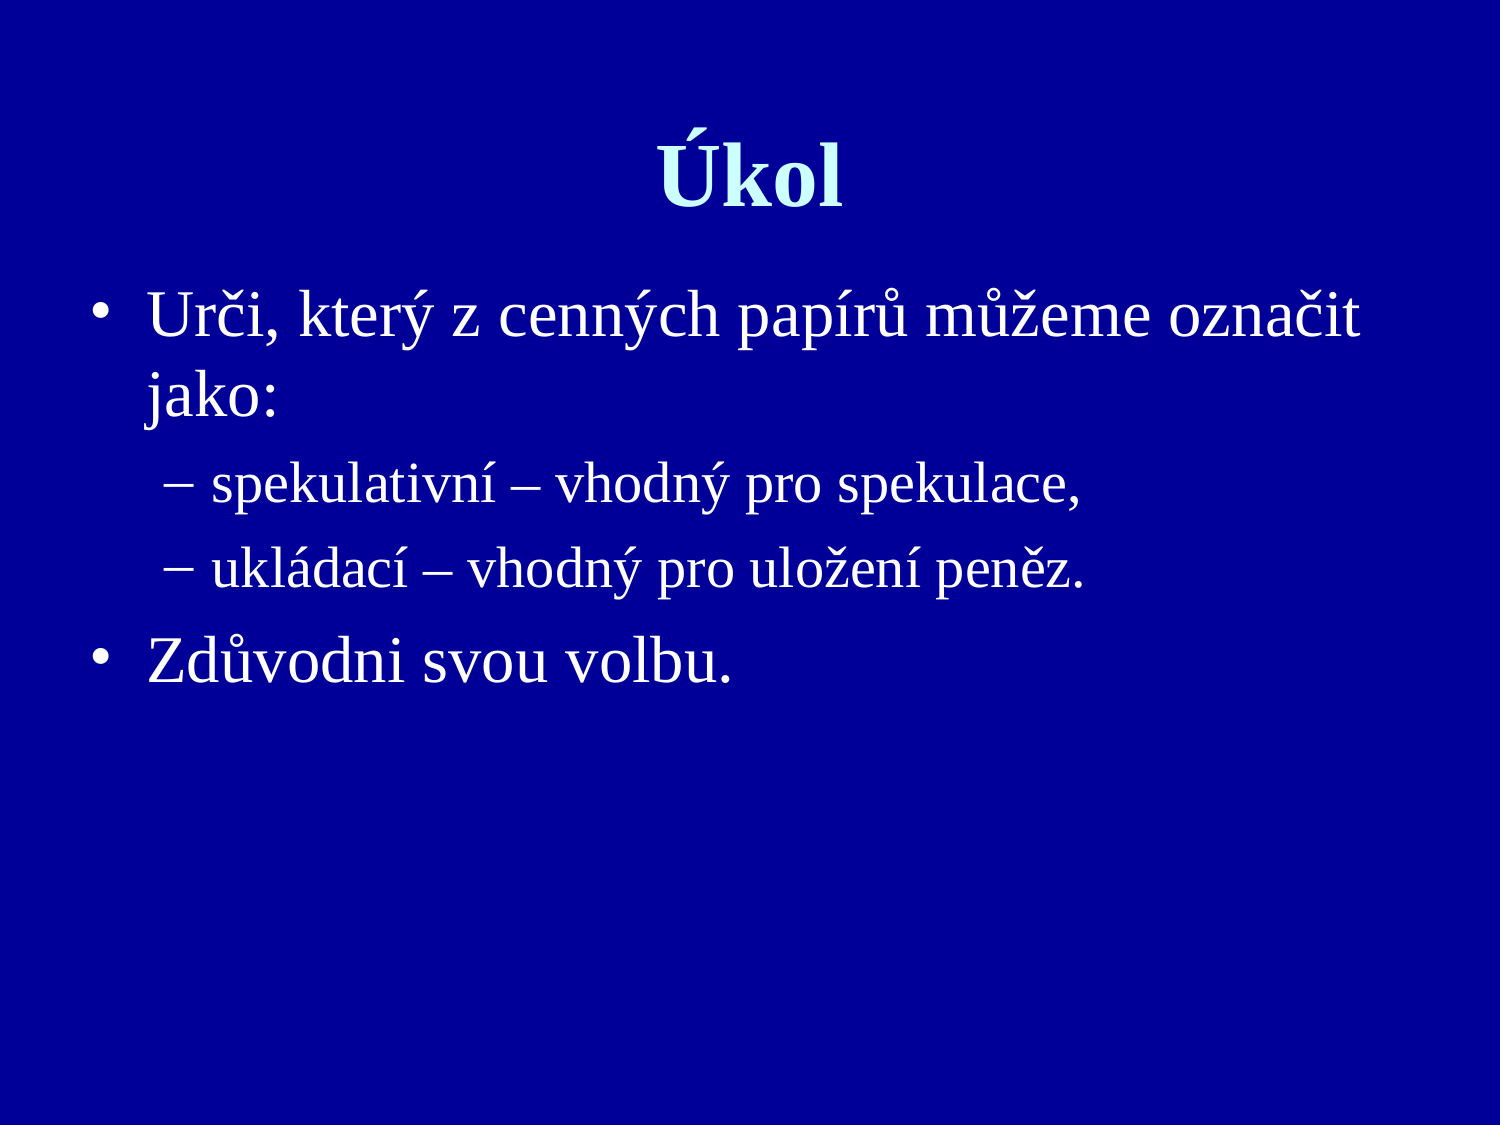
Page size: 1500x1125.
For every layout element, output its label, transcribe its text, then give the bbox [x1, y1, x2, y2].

title Úkol [75, 44, 1426, 233]
list Urči, který z cenných papírů můžeme označit jako: spekulativní – vhodný pro spekulace, ukládací – vhodný pro uložení peněz. Zdůvodni svou volbu. [75, 262, 1426, 1006]
